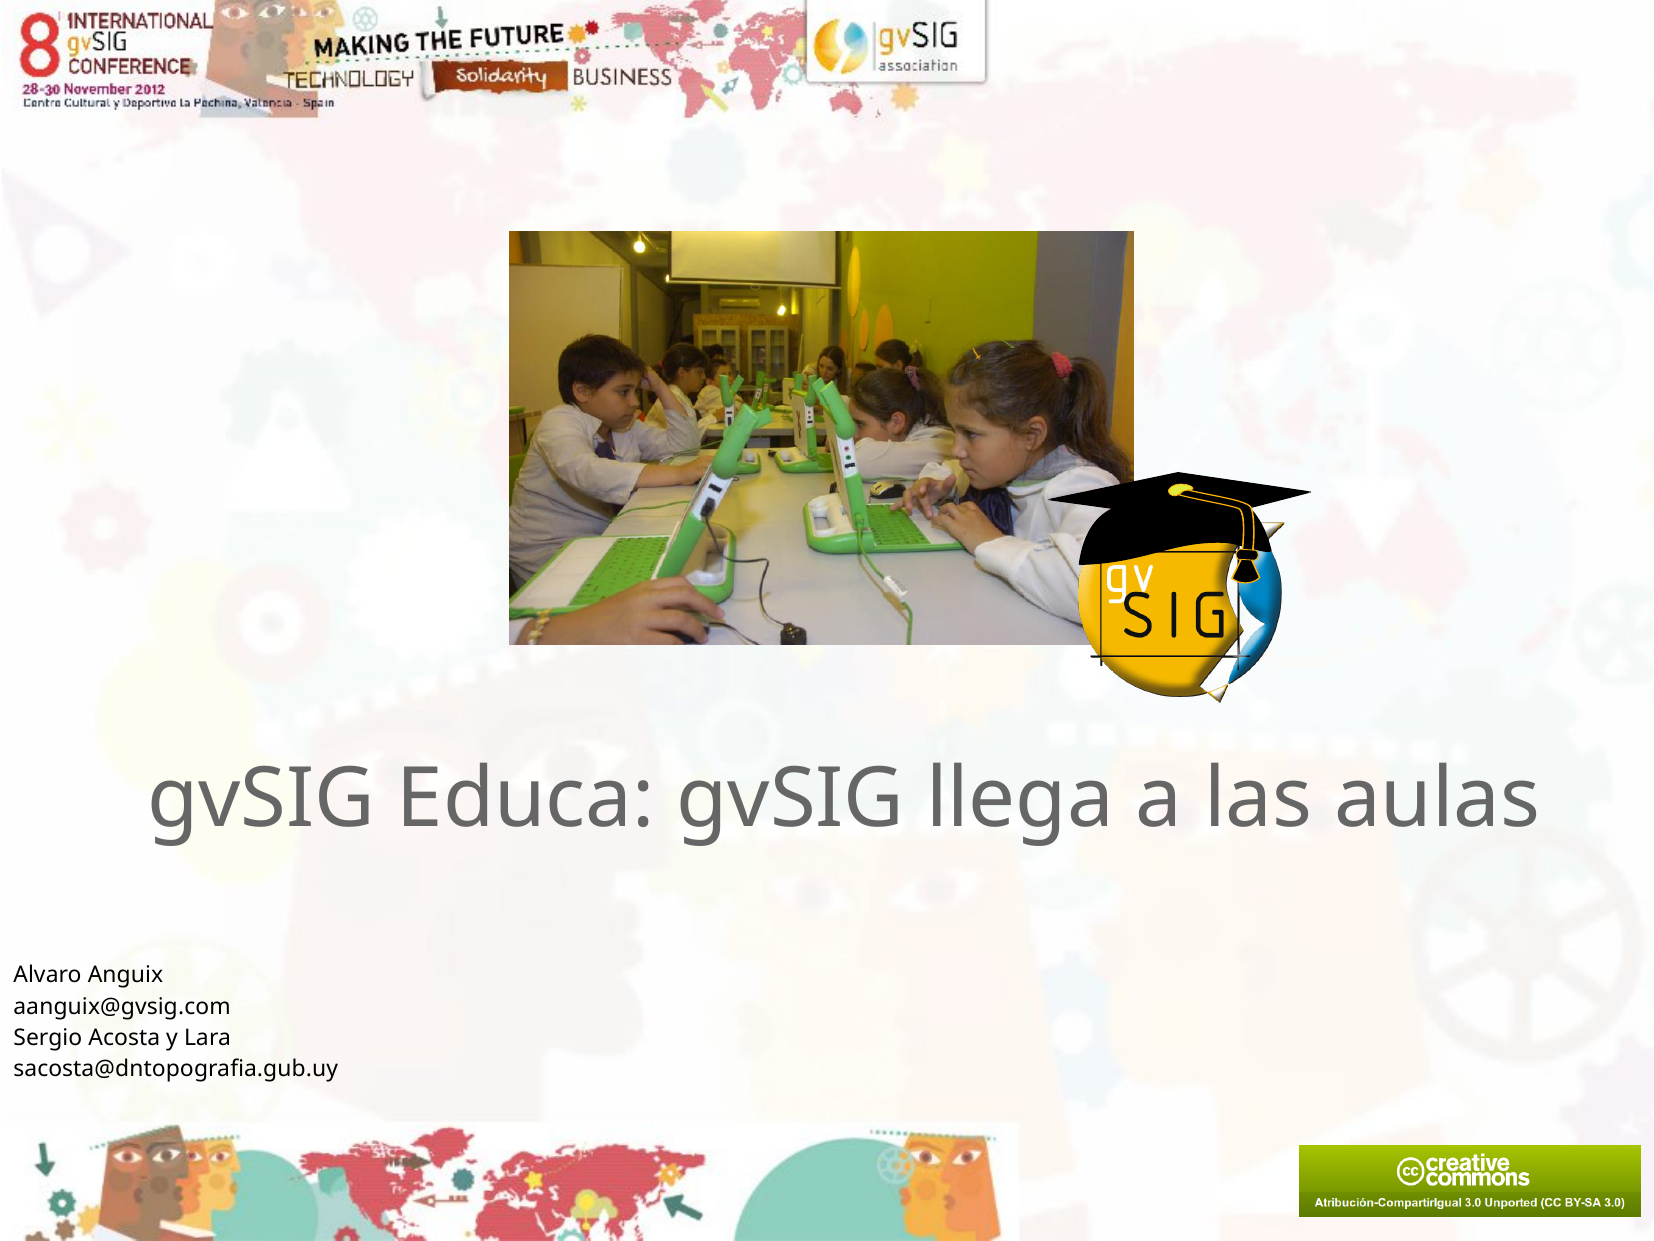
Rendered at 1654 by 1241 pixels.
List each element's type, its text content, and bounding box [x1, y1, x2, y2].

text_box Alvaro Anguix aanguix@gvsig.com Sergio Acosta y Lara sacosta@dntopografia.gub.uy [0, 950, 384, 1105]
title gvSIG Educa: gvSIG llega a las aulas [130, 690, 1560, 898]
picture [1, 0, 1654, 1241]
